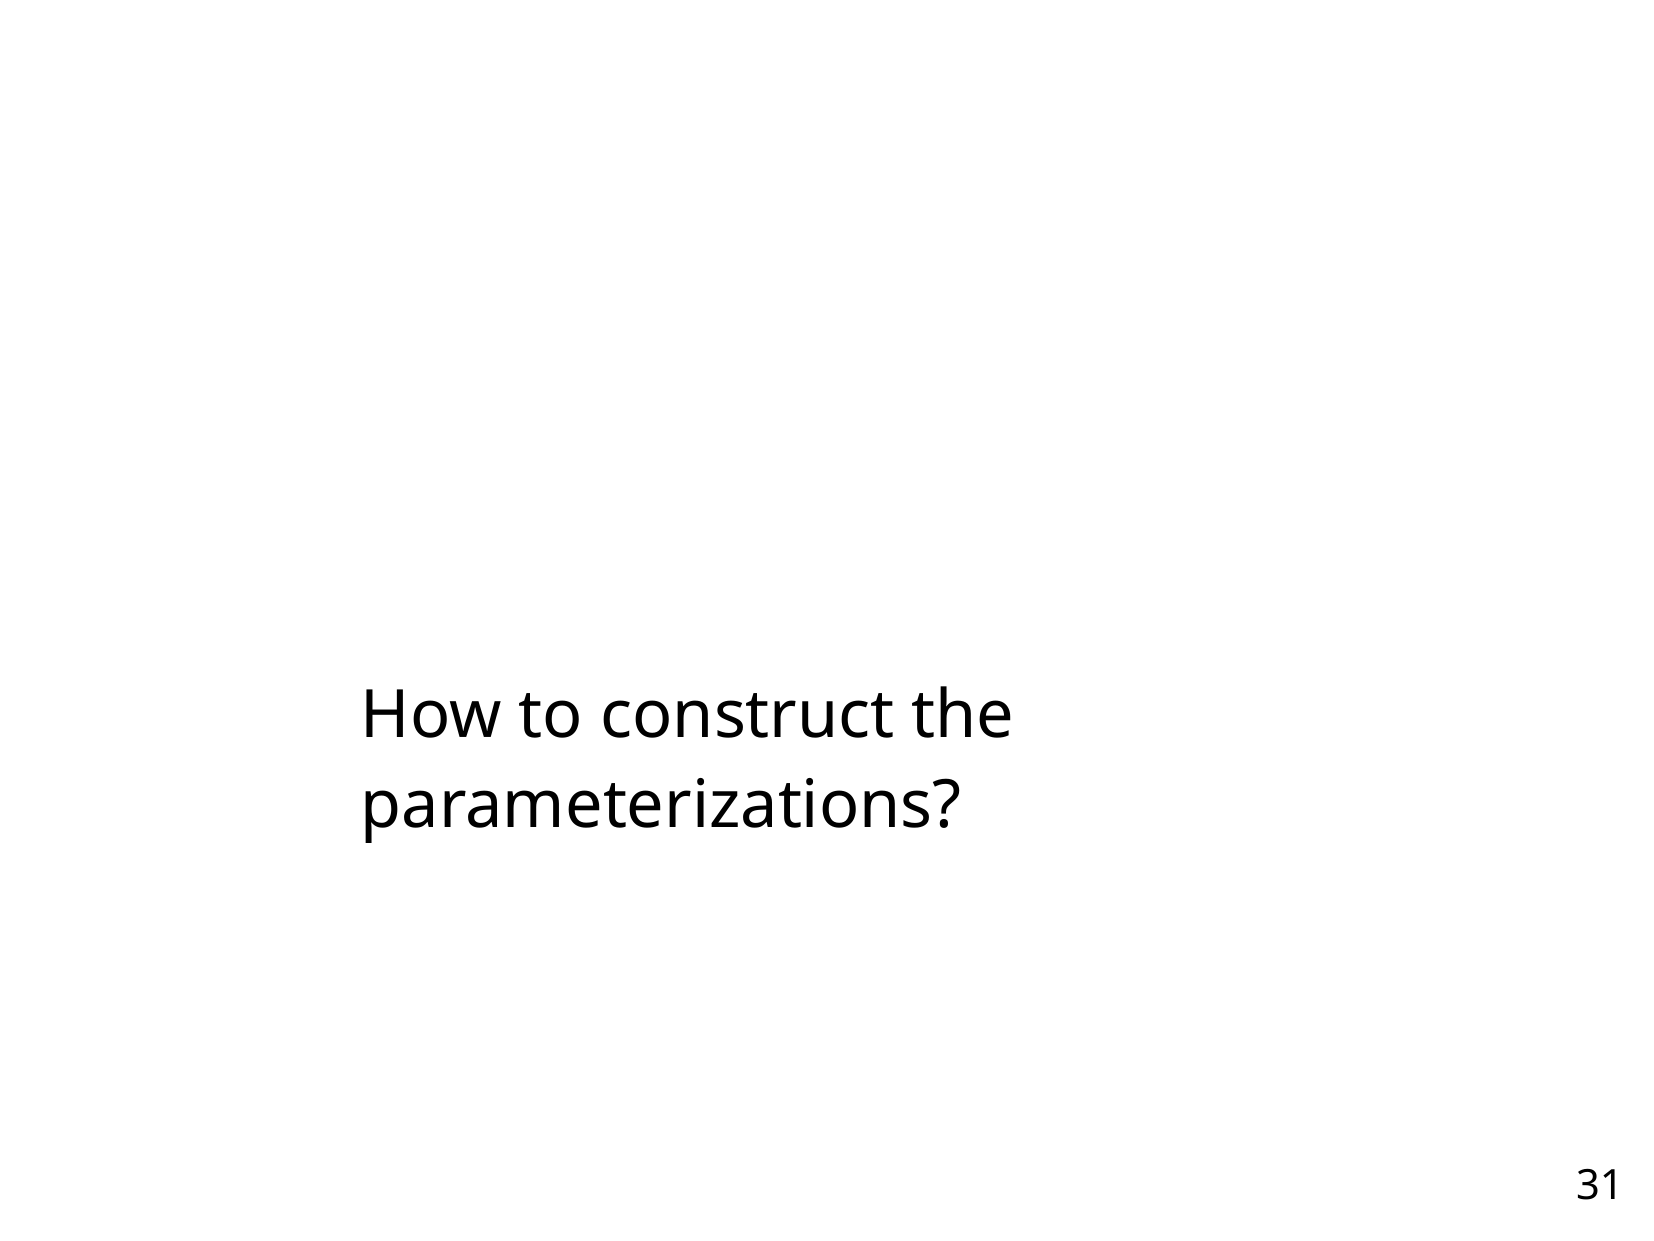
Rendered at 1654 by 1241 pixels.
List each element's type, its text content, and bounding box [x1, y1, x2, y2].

text_box How to construct the parameterizations? [360, 655, 1570, 858]
